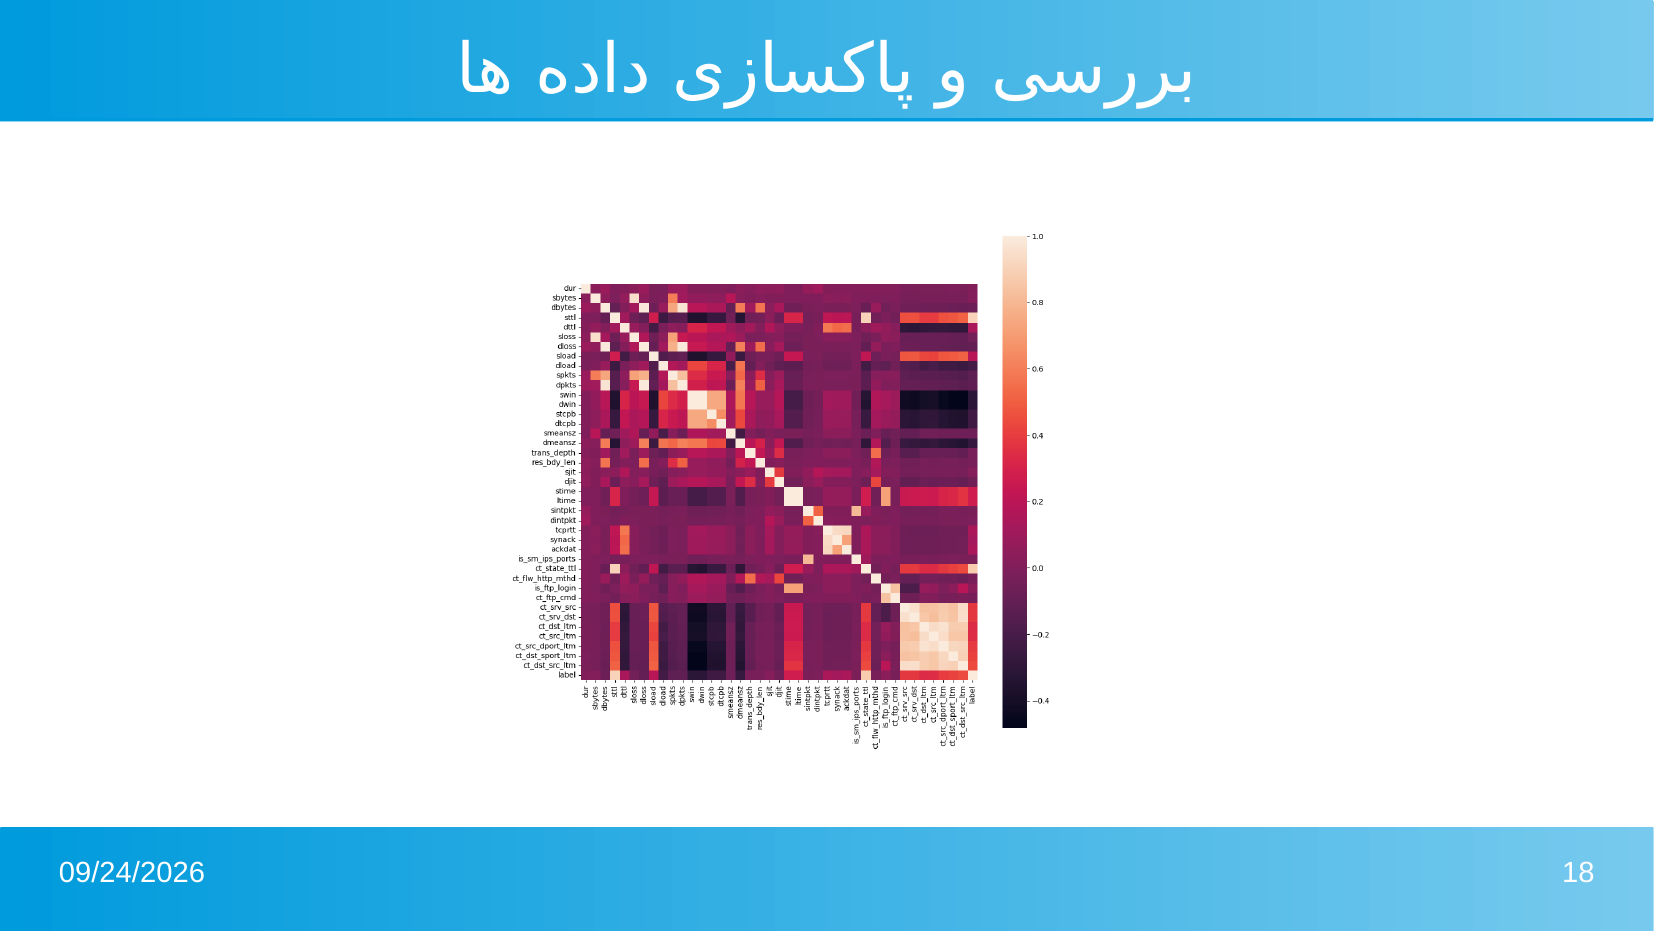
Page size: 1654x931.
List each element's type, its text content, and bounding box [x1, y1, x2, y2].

picture [501, 159, 1140, 798]
title بررسی و پاکسازی داده ها [59, 29, 1595, 108]
